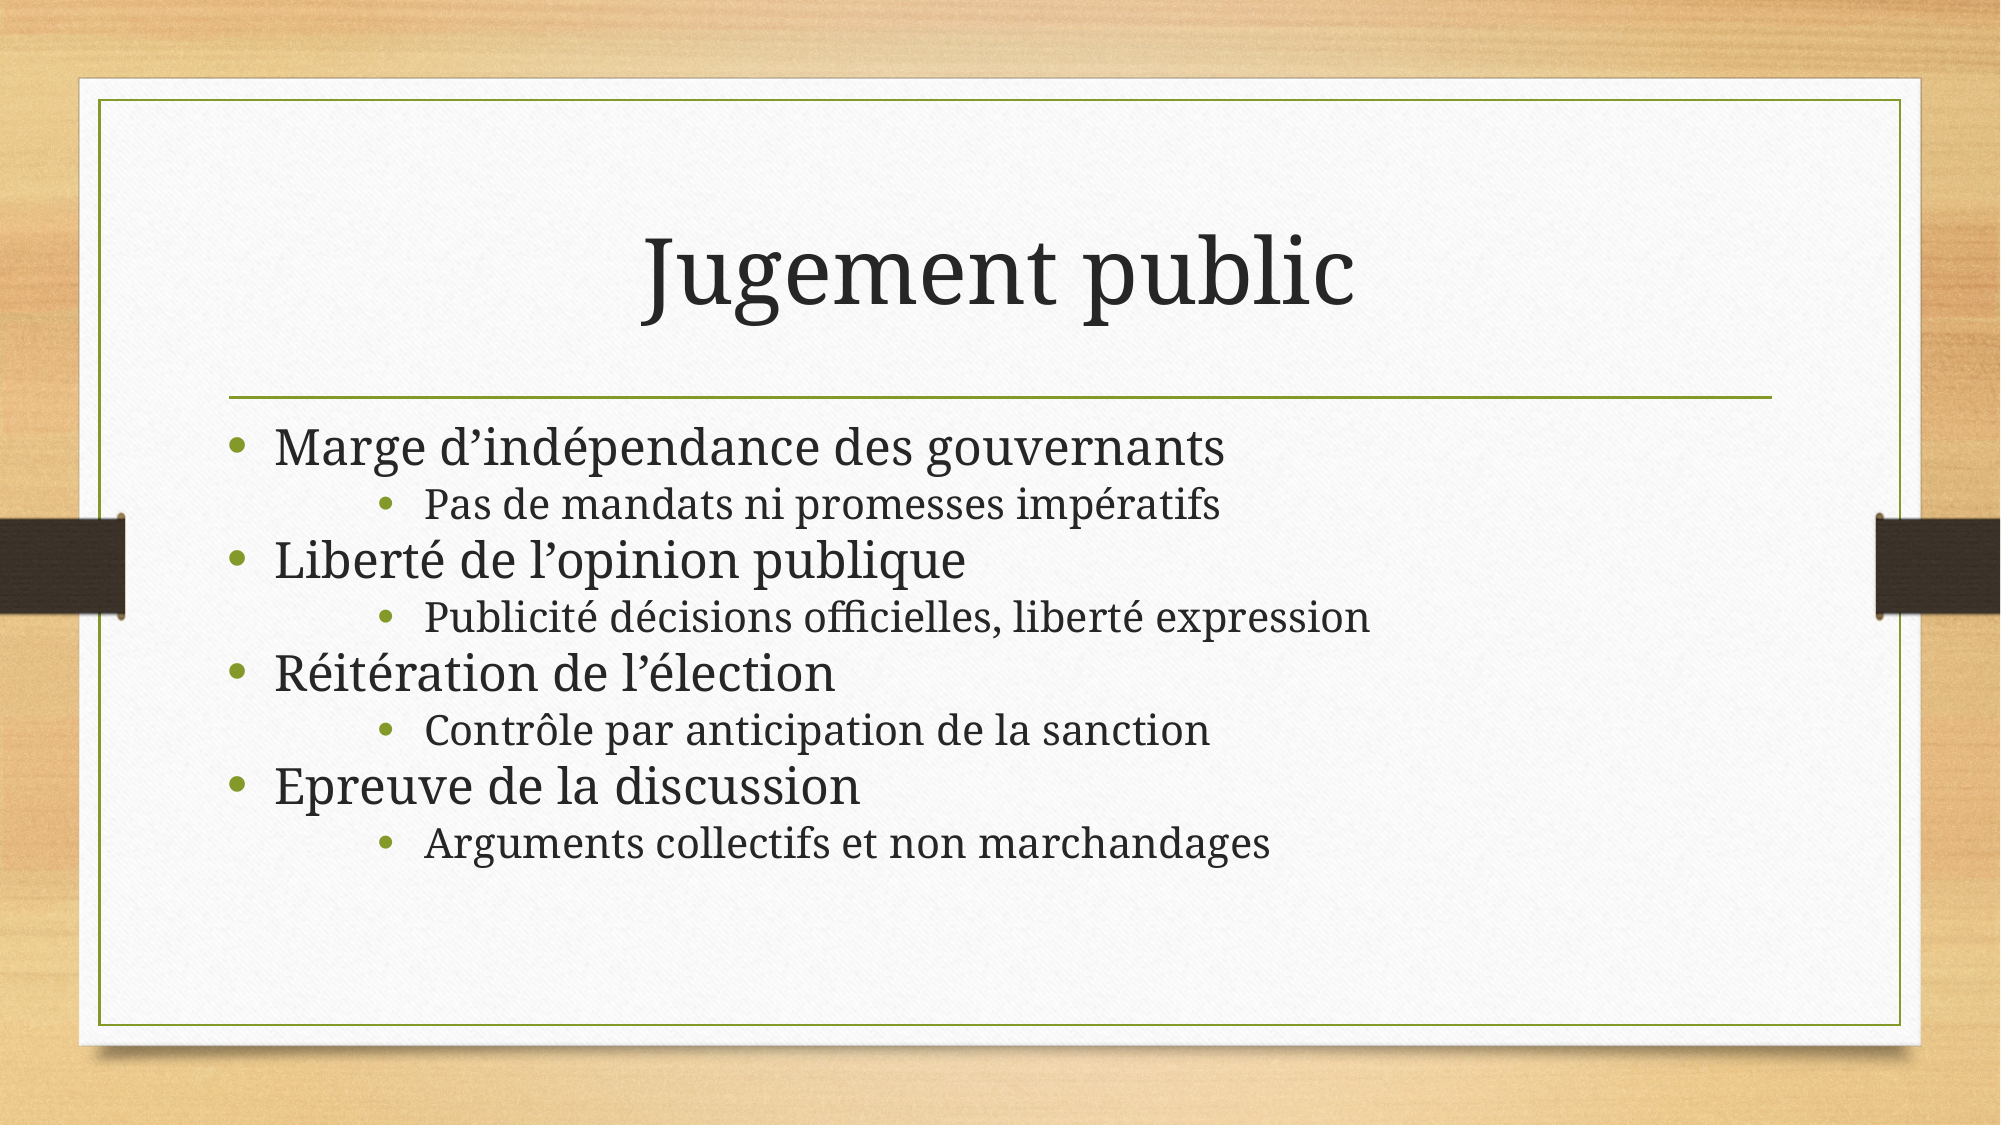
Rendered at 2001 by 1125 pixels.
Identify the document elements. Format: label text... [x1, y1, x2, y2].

list Marge d’indépendance des gouvernants Pas de mandats ni promesses impératifs Liberté de l’opinion publique Publicité décisions officielles, liberté expression Réitération de l’élection Contrôle par anticipation de la sanction Epreuve de la discussion Arguments collectifs et non marchandages [212, 419, 1788, 964]
title Jugement public [212, 161, 1788, 376]
